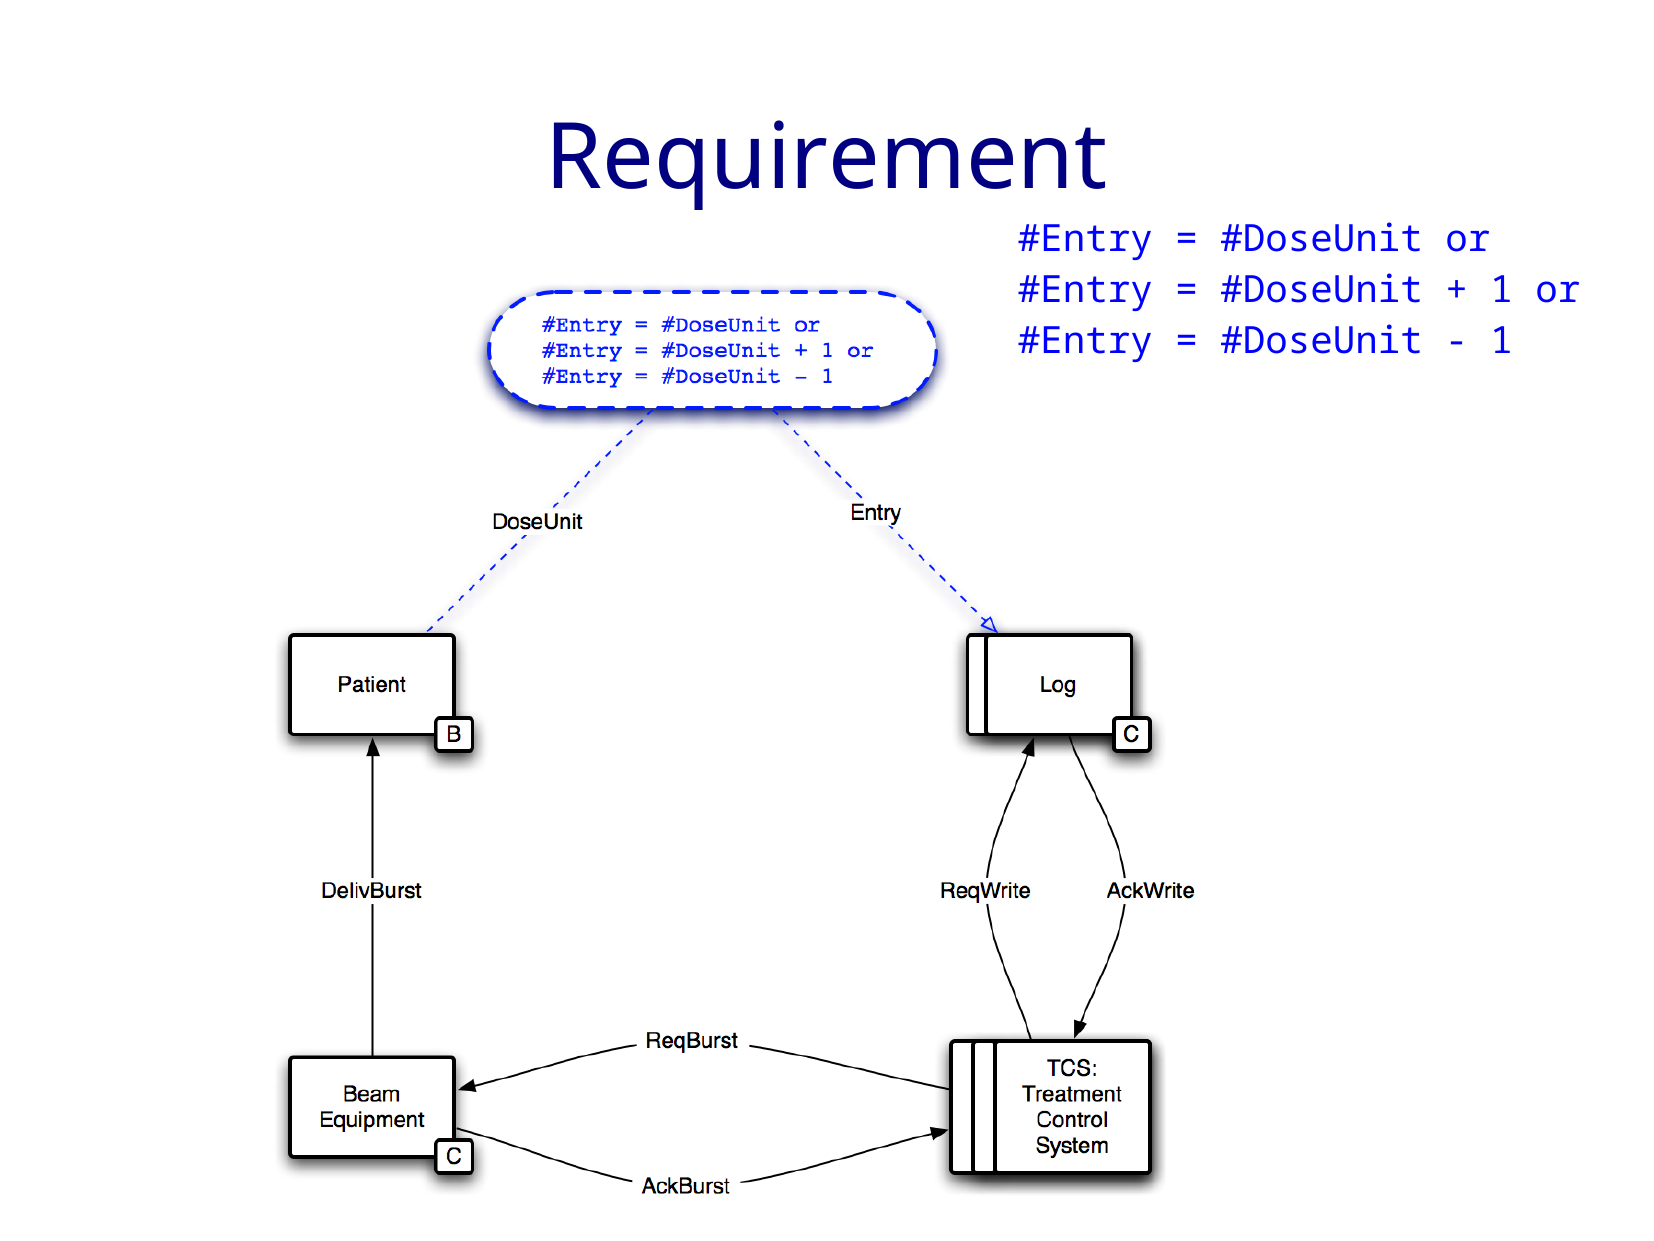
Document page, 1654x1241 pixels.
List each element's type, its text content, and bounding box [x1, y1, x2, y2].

text_box #Entry = #DoseUnit or #Entry = #DoseUnit + 1 or #Entry = #DoseUnit - 1 [1003, 204, 1610, 350]
picture [253, 262, 1223, 1217]
title Requirement [82, 49, 1571, 257]
